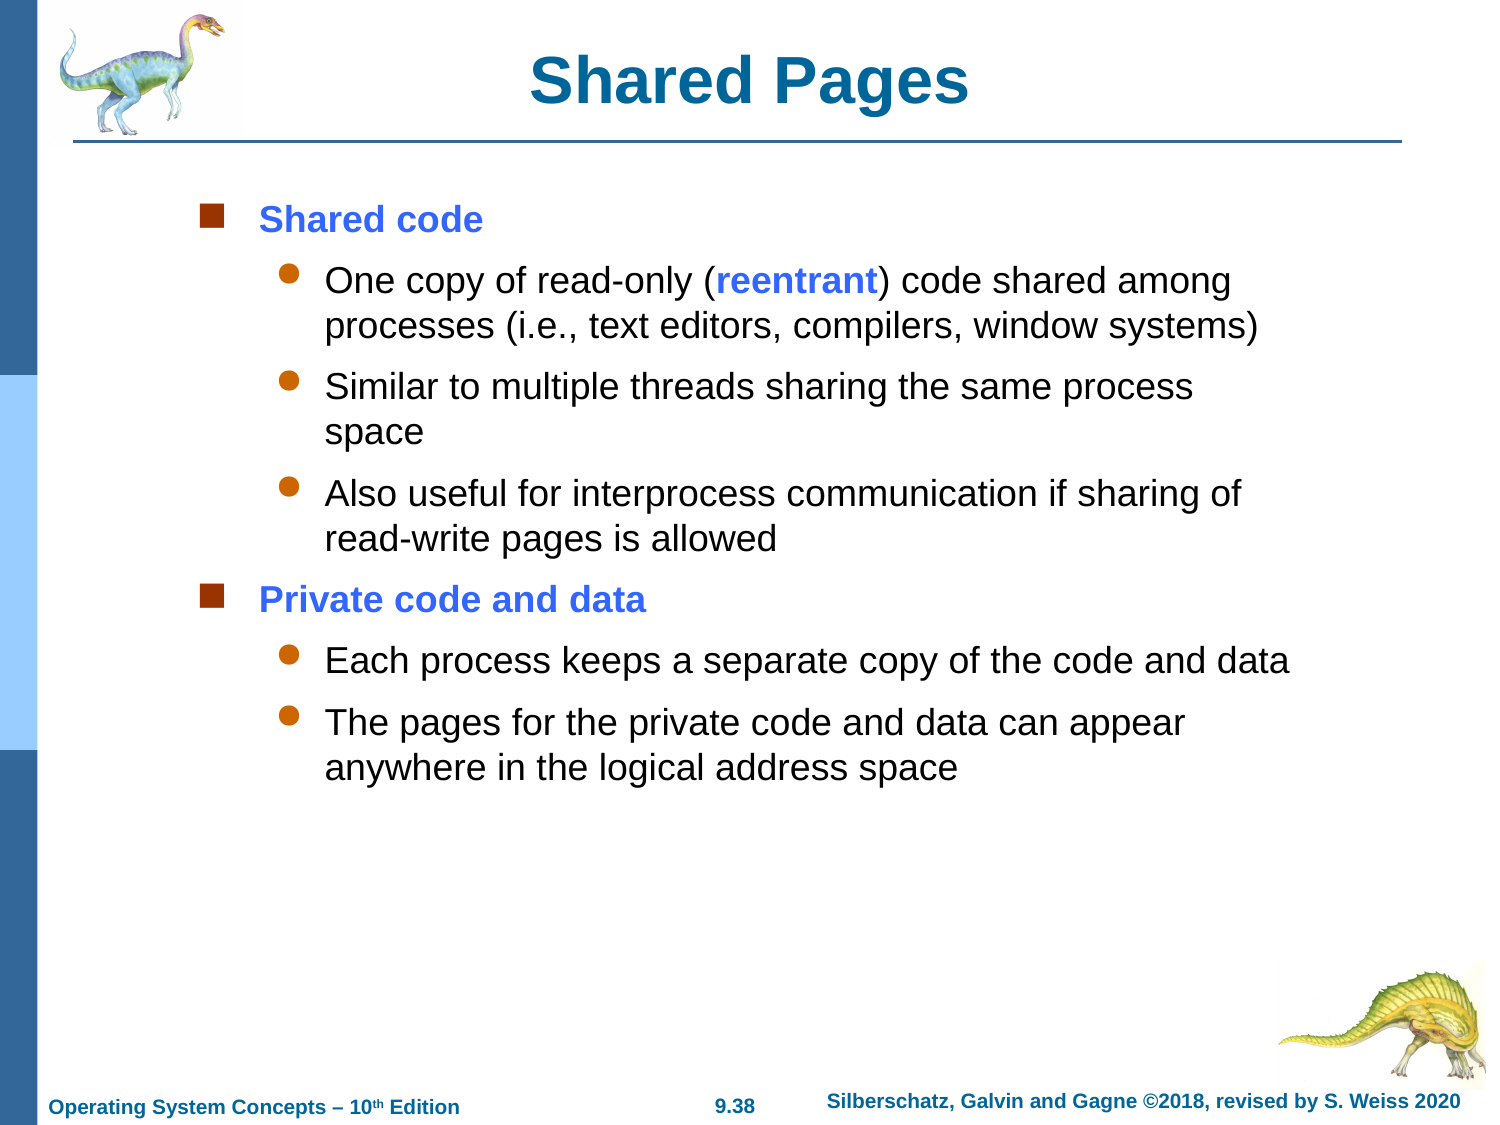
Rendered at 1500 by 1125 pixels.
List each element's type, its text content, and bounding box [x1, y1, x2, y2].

picture [1275, 959, 1486, 1090]
list Shared code One copy of read-only (reentrant) code shared among processes (i.e., text editors, compilers, window systems) Similar to multiple threads sharing the same process space Also useful for interprocess communication if sharing of read-write pages is allowed Private code and data Each process keeps a separate copy of the code and data The pages for the private code and data can appear anywhere in the logical address space [187, 187, 1311, 923]
picture [46, 0, 243, 149]
title Shared Pages [75, 29, 1426, 125]
